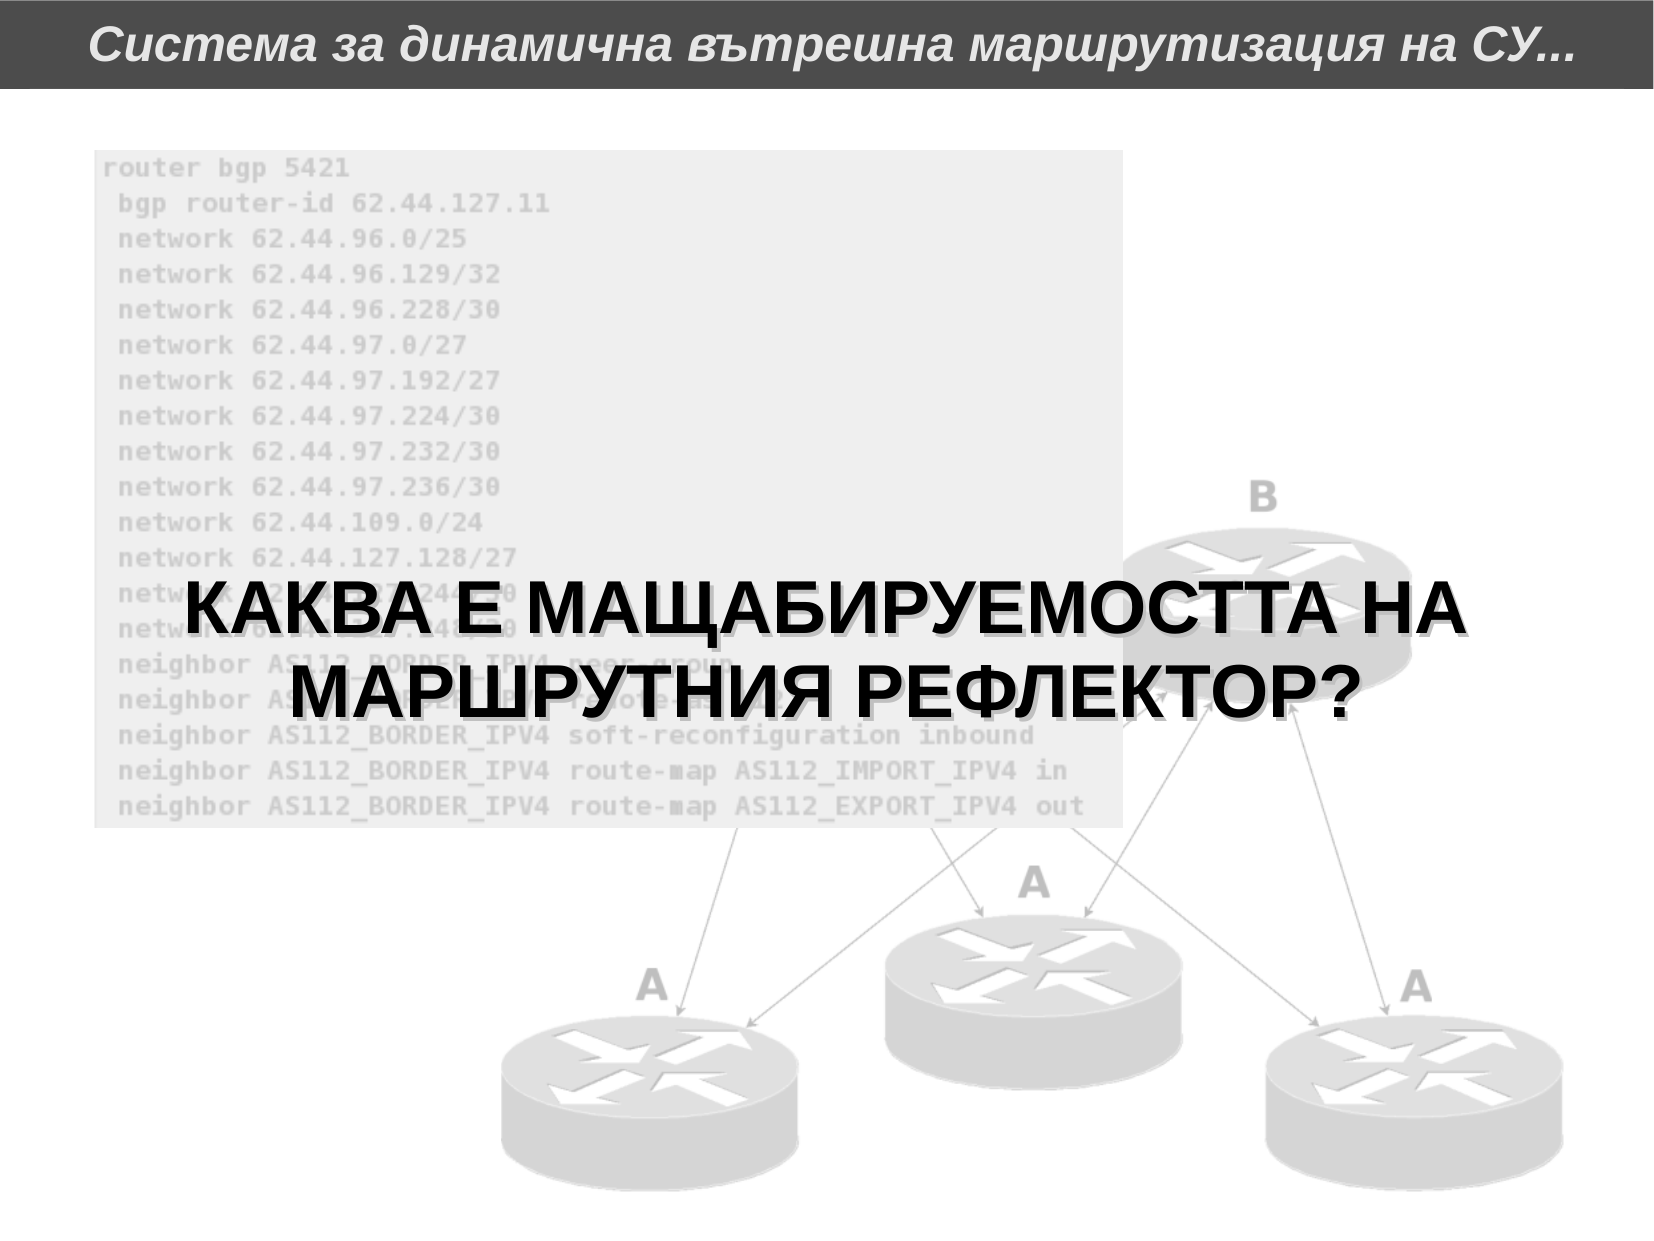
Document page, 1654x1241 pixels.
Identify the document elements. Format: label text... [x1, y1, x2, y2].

text_box Система за динамична вътрешна маршрутизация на СУ... [72, 9, 1594, 80]
text_box [0, 0, 1654, 89]
text_box КАКВА Е МАЩАБИРУЕМОСТТА НА МАРШРУТНИЯ РЕФЛЕКТОР? [29, 88, 1625, 1211]
